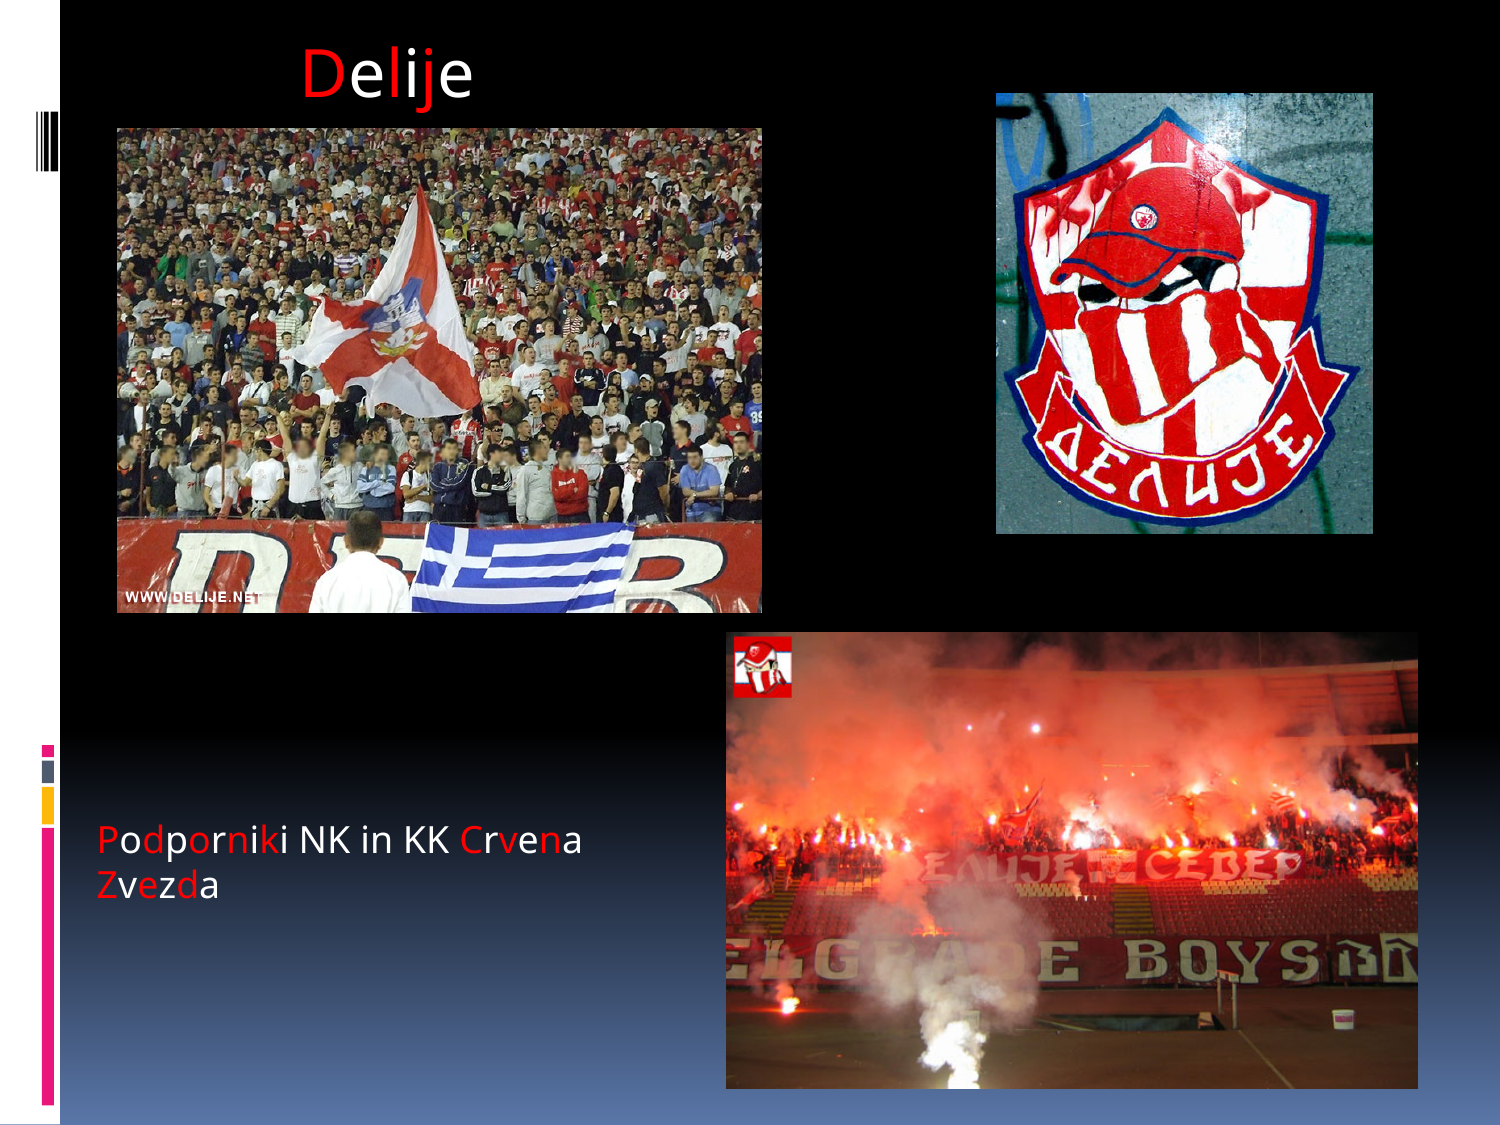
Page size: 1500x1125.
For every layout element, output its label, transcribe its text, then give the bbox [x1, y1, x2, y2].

text_box Podporniki NK in KK Crvena Zvezda [81, 808, 680, 914]
picture [726, 632, 1418, 1090]
picture [117, 128, 762, 613]
text_box Delije [284, 23, 491, 119]
picture [996, 93, 1373, 534]
